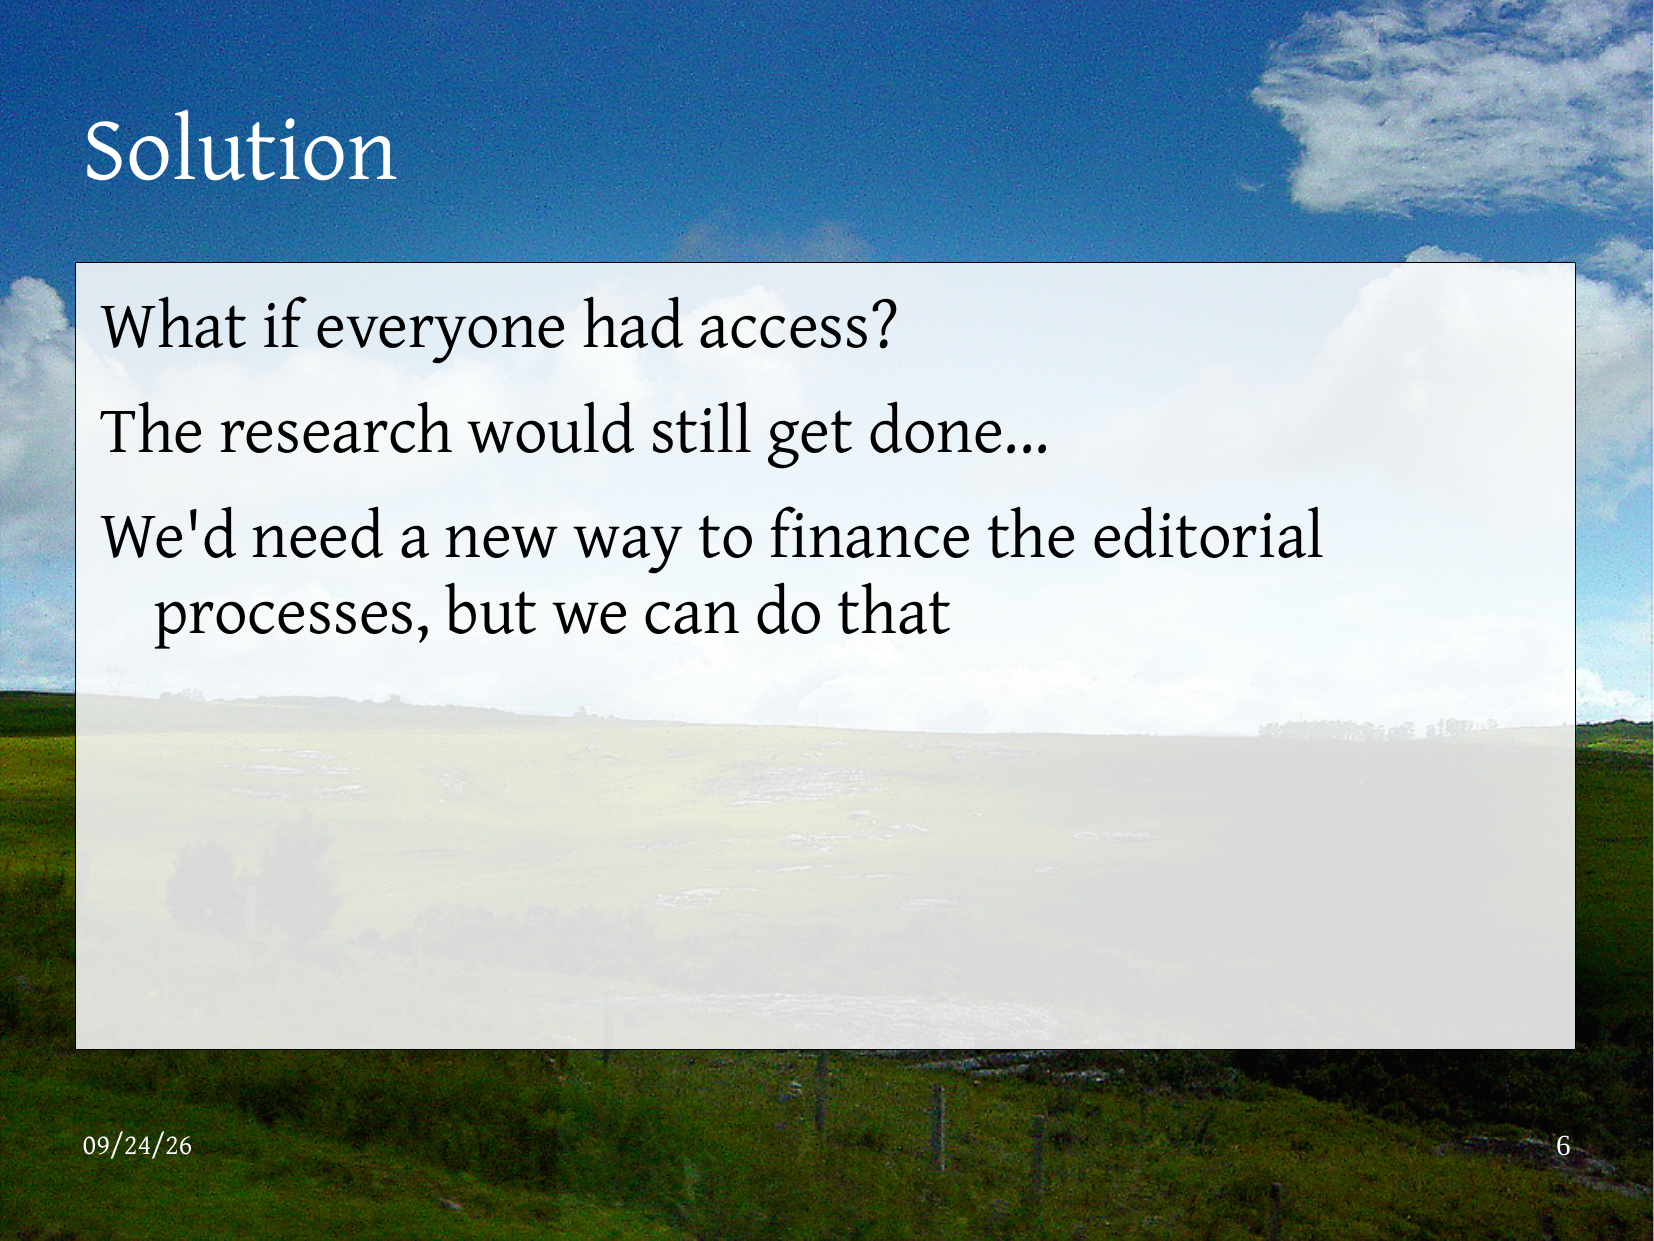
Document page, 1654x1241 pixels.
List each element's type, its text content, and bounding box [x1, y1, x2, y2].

title Solution [82, 49, 1571, 257]
list What if everyone had access? The research would still get done... We'd need a new way to finance the editorial processes, but we can do that [82, 290, 1571, 1109]
picture [0, 0, 1654, 1241]
